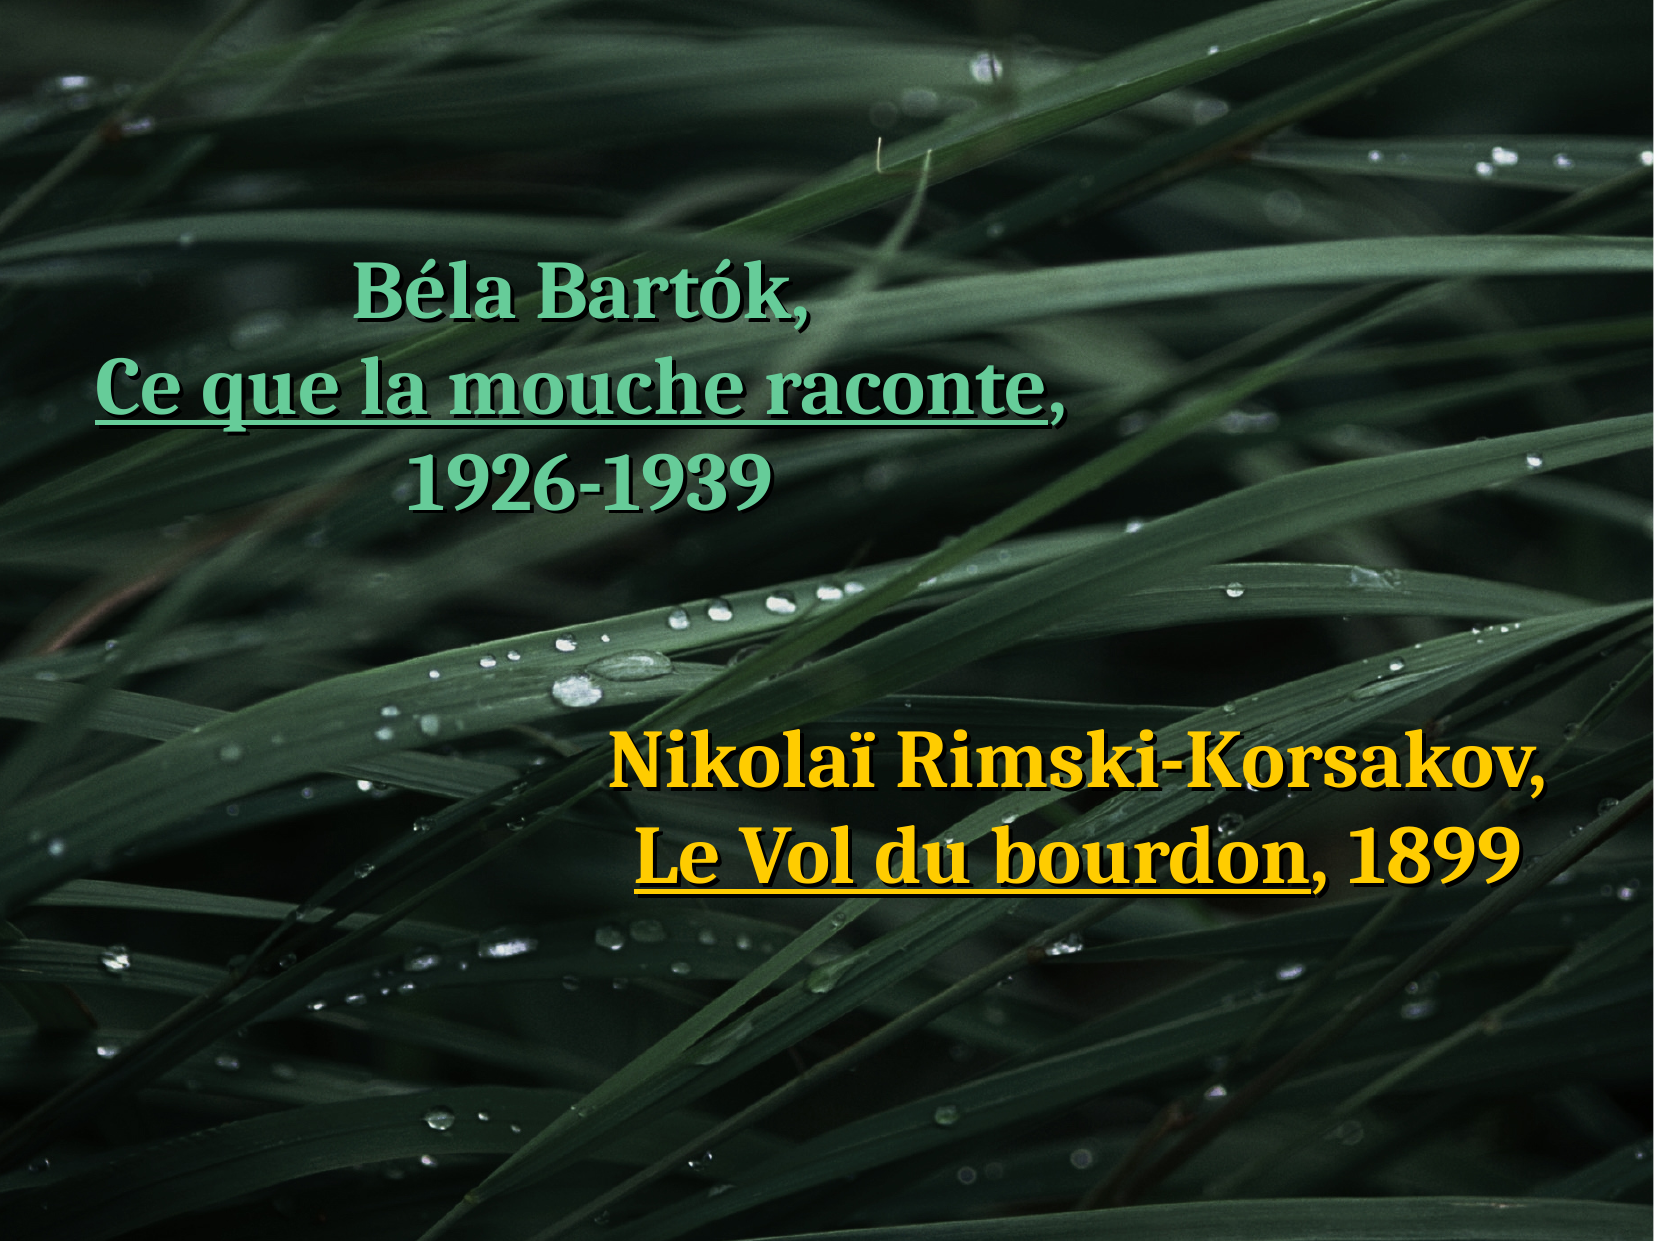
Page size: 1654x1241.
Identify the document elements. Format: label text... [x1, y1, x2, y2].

text_box Nikolaï Rimski-Korsakov, Le Vol du bourdon, 1899 [561, 705, 1595, 975]
text_box Béla Bartók, Ce que la mouche raconte, 1926-1939 [59, 236, 1123, 739]
picture [0, 0, 1654, 1241]
